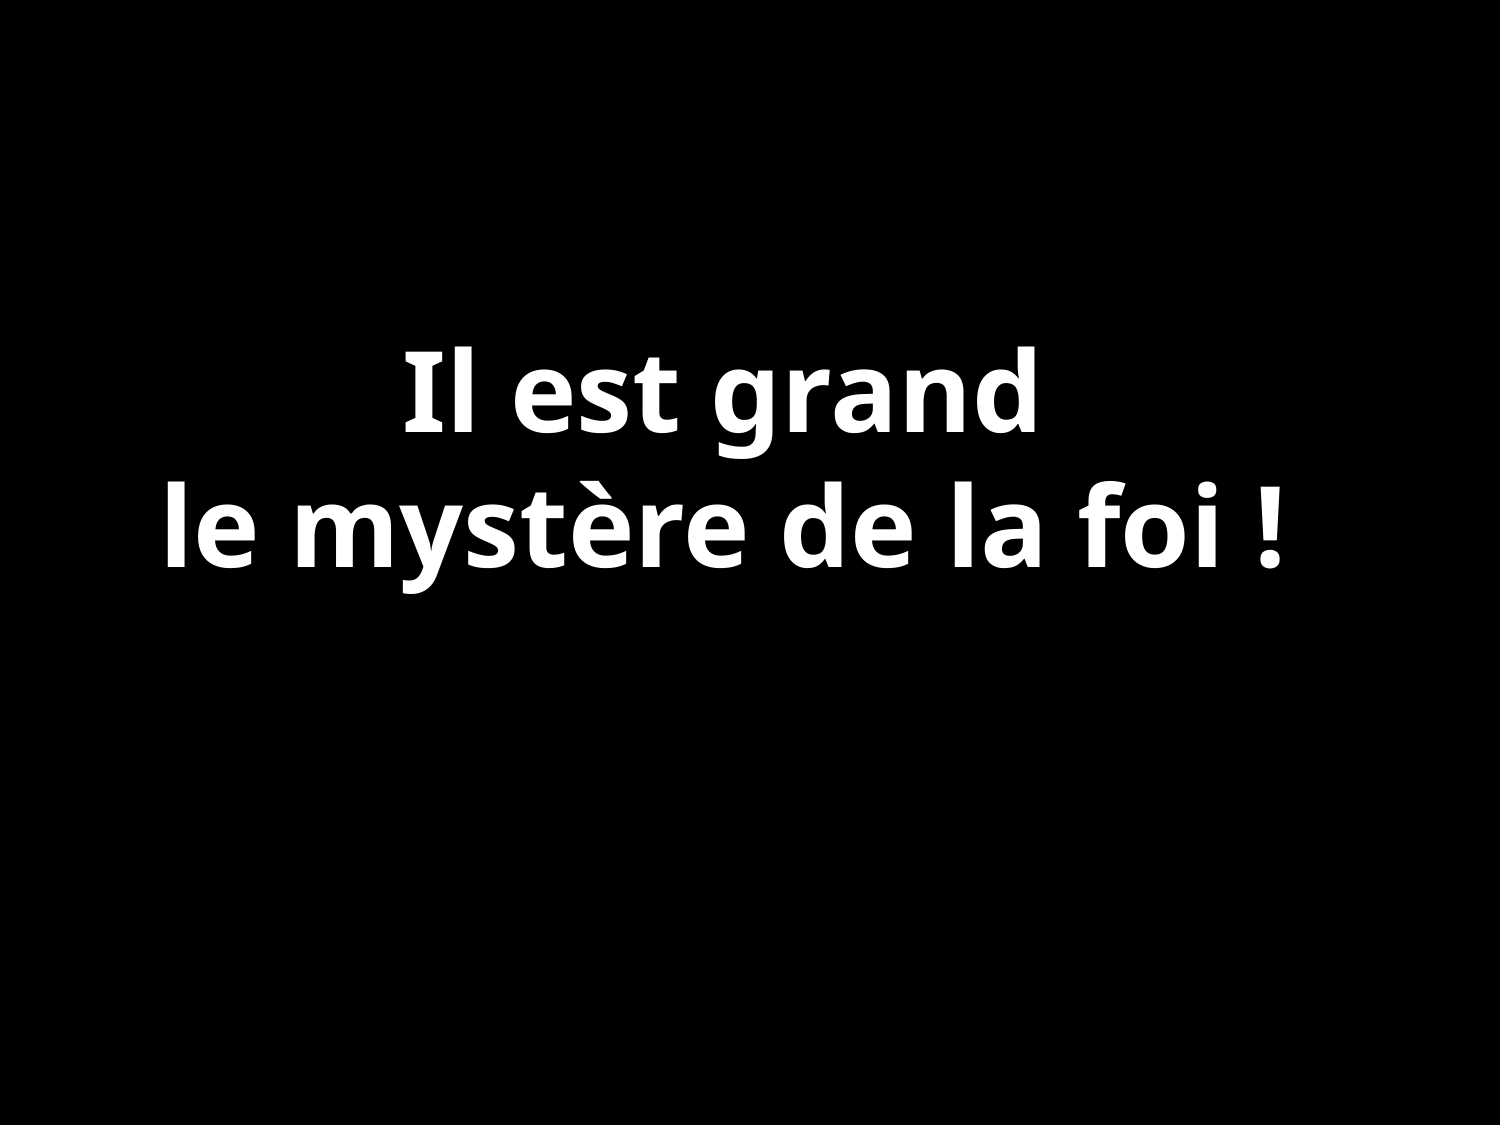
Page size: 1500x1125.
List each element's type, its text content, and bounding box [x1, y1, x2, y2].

text_box Il est grand le mystère de la foi ! [80, 80, 1367, 965]
